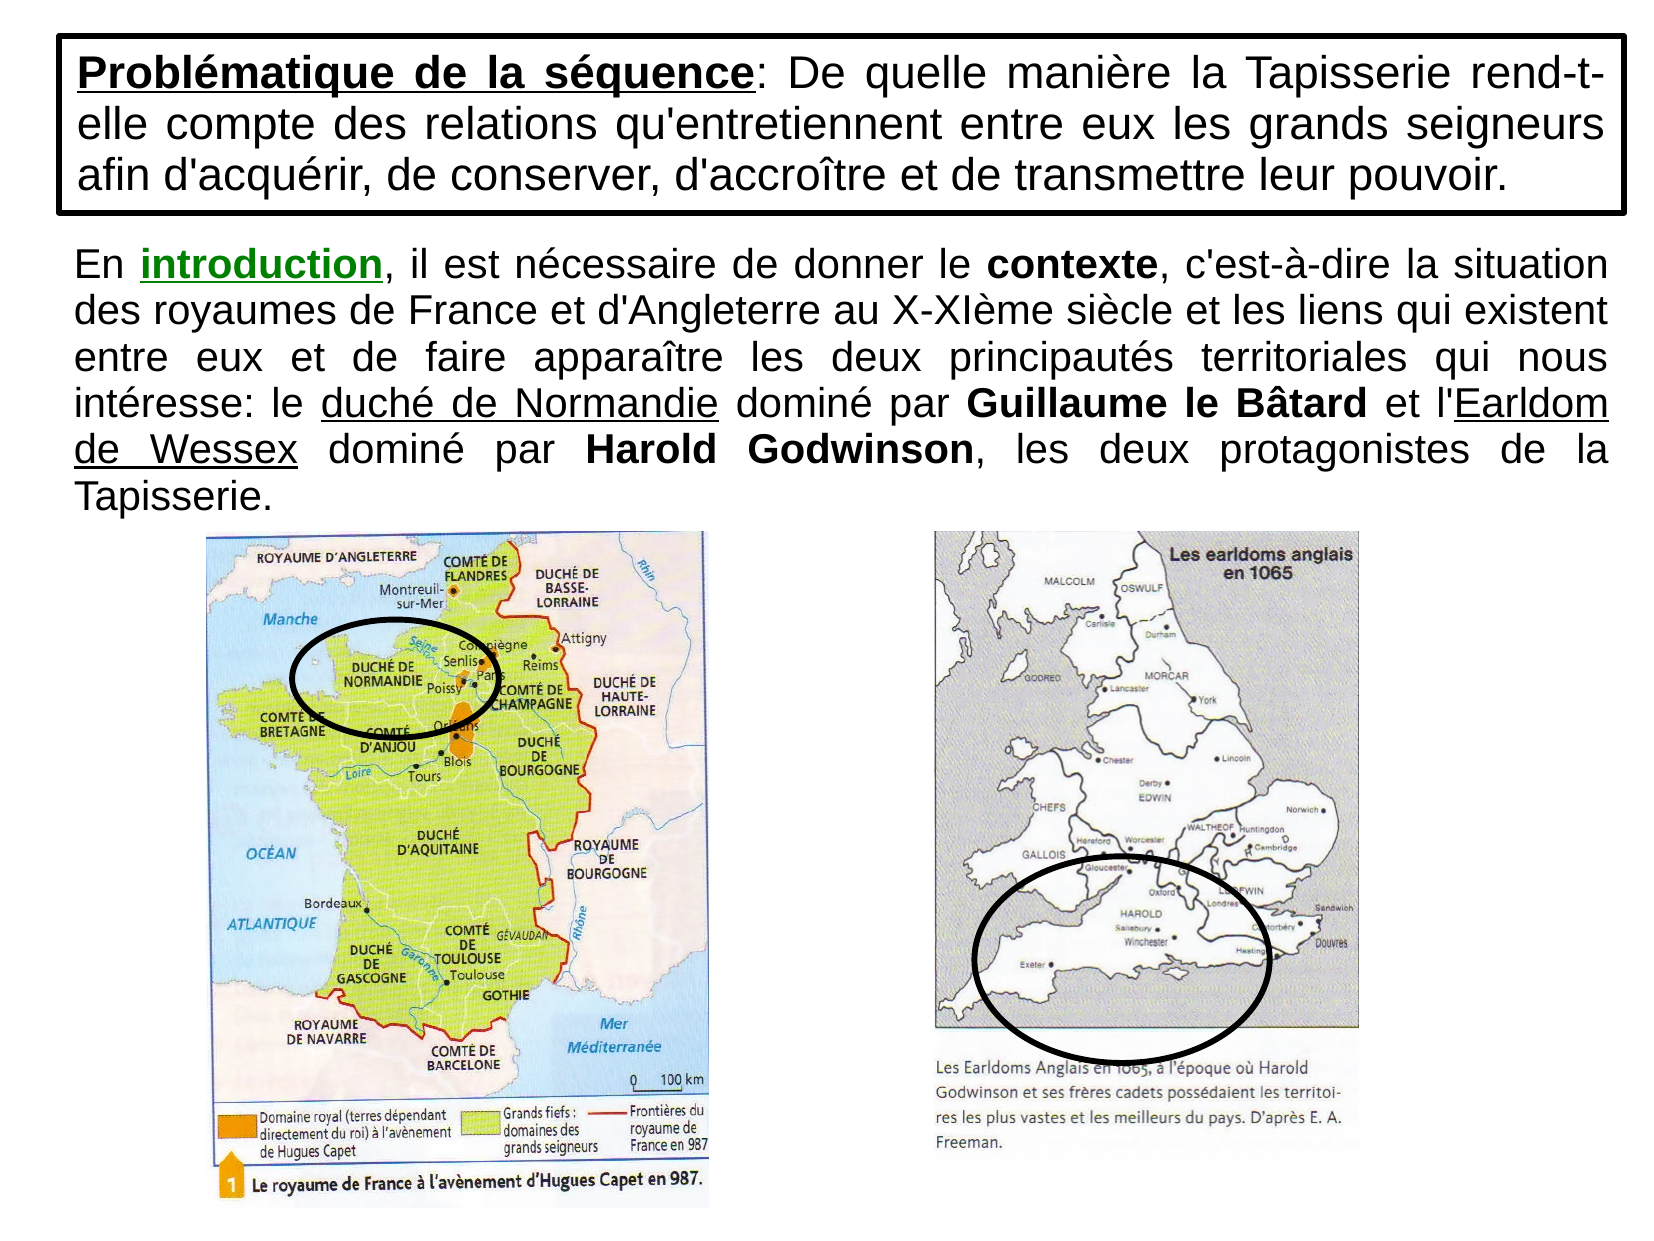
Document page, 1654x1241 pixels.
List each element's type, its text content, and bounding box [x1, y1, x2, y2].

text_box Problématique de la séquence: De quelle manière la Tapisserie rend-t-elle compte des relations qu'entretiennent entre eux les grands seigneurs afin d'acquérir, de conserver, d'accroître et de transmettre leur pouvoir. [59, 36, 1625, 213]
picture [934, 531, 1359, 1160]
picture [206, 531, 709, 1208]
text_box En introduction, il est nécessaire de donner le contexte, c'est-à-dire la situation des royaumes de France et d'Angleterre au X-XIème siècle et les liens qui existent entre eux et de faire apparaître les deux principautés territoriales qui nous intéresse: le duché de Normandie dominé par Guillaume le Bâtard et l'Earldom de Wessex dominé par Harold Godwinson, les deux protagonistes de la Tapisserie. [59, 233, 1625, 532]
